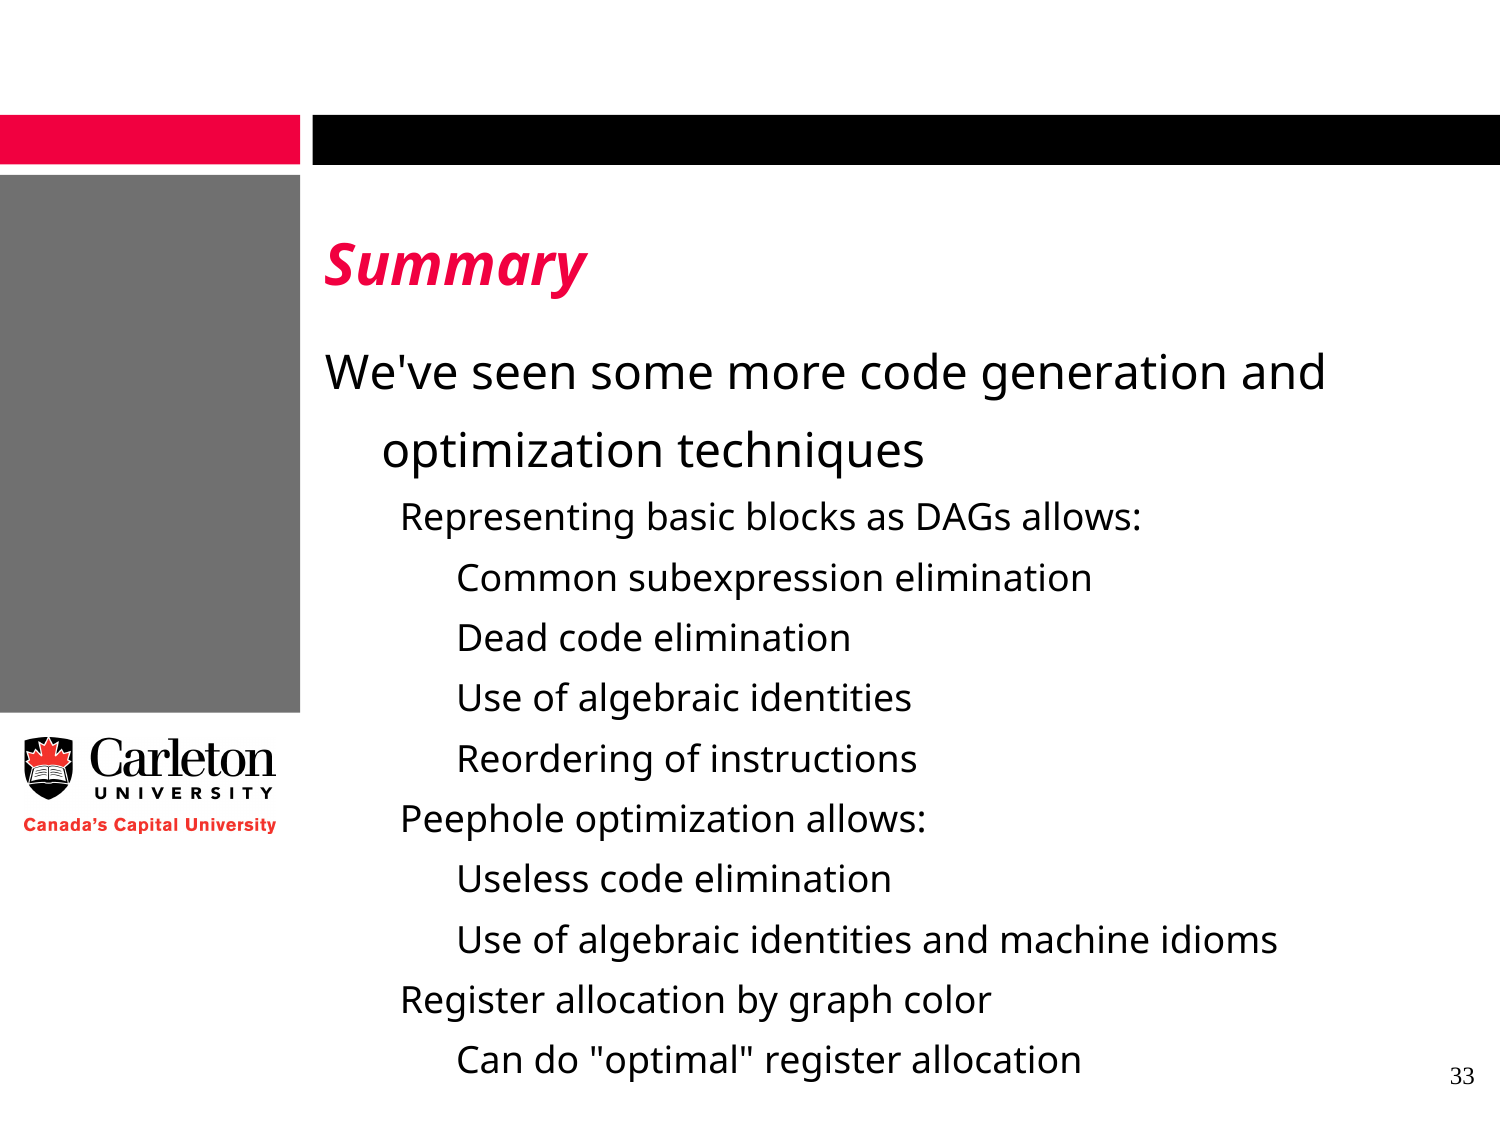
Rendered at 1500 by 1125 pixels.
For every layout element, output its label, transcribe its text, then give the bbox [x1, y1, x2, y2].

title Summary [324, 194, 1450, 324]
picture [24, 737, 276, 834]
list We've seen some more code generation and optimization techniques Representing basic blocks as DAGs allows: Common subexpression elimination Dead code elimination Use of algebraic identities Reordering of instructions Peephole optimization allows: Useless code elimination Use of algebraic identities and machine idioms Register allocation by graph color Can do "optimal" register allocation [324, 324, 1450, 1036]
